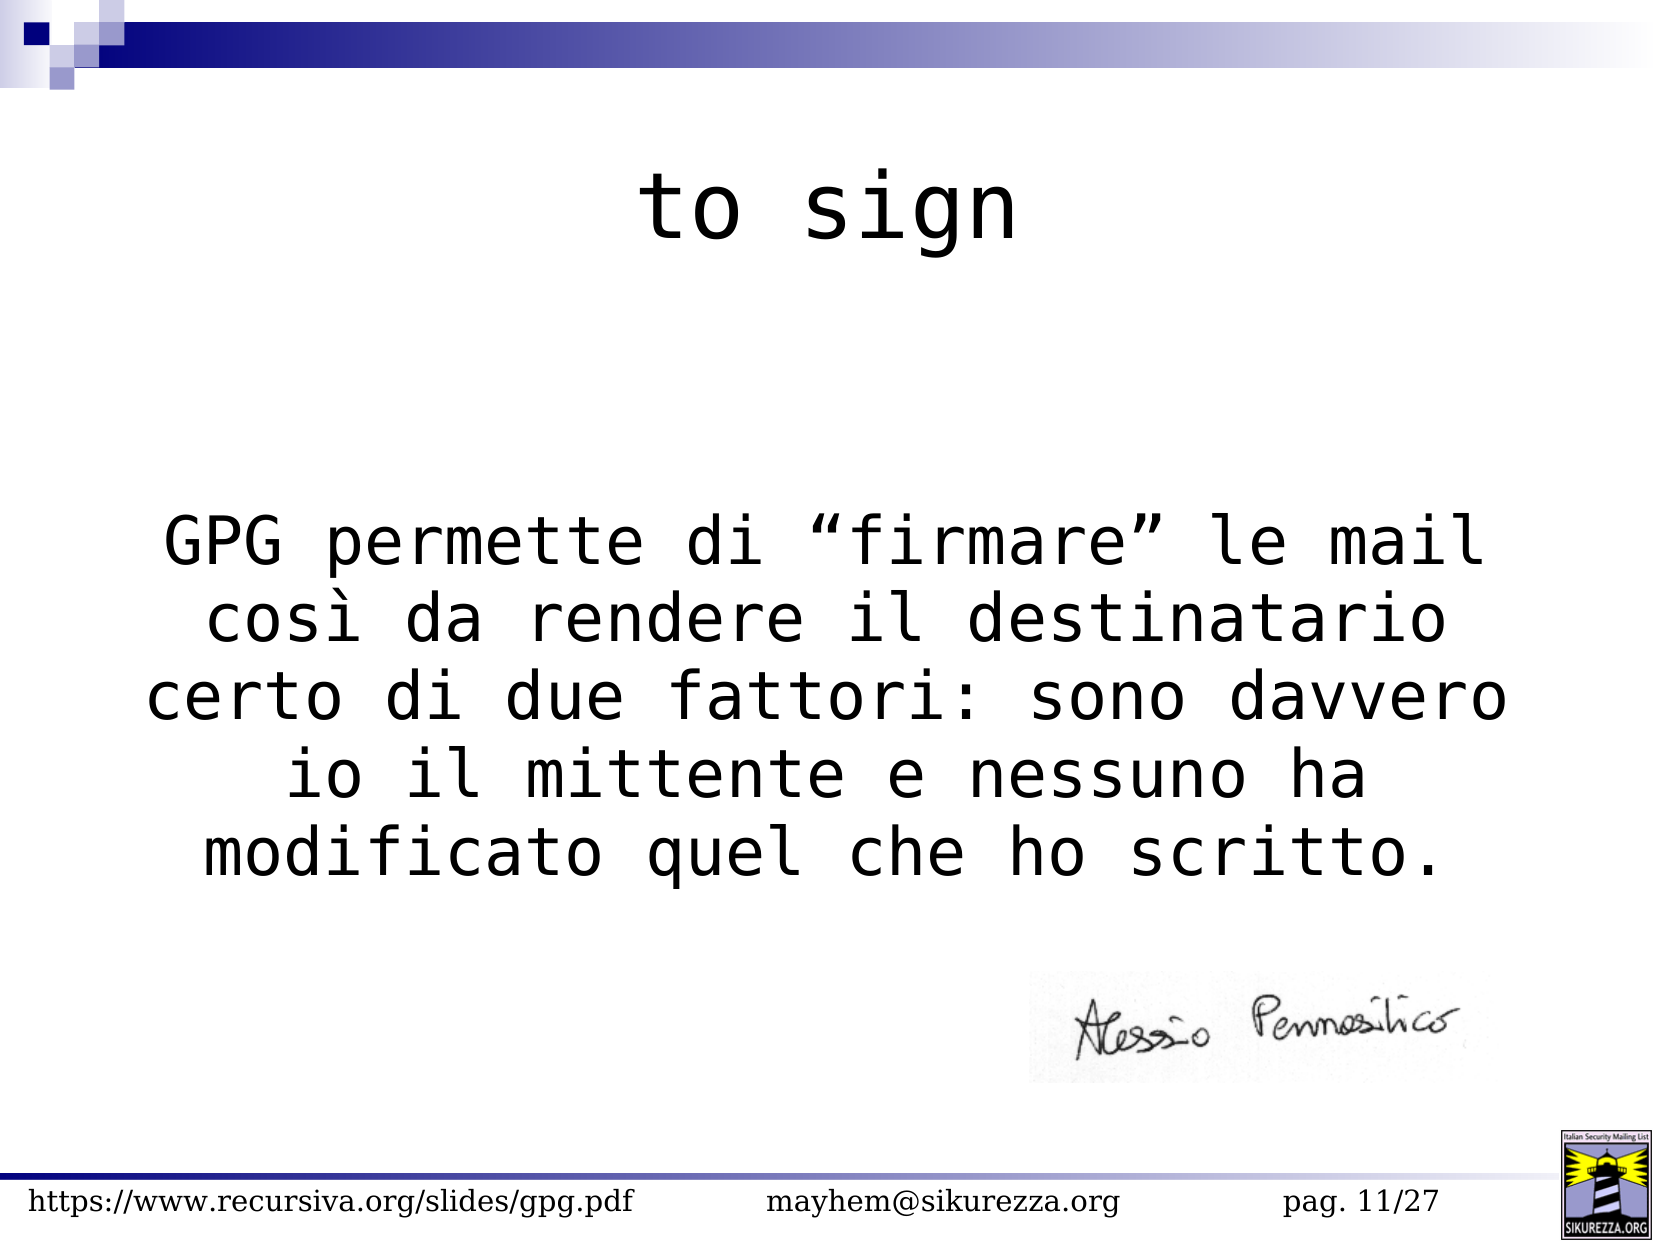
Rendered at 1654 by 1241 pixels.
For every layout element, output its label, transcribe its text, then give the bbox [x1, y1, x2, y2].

title to sign [121, 102, 1534, 311]
picture [1029, 971, 1499, 1083]
subtitle GPG permette di “firmare” le mail così da rendere il destinatario certo di due fattori: sono davvero io il mittente e nessuno ha modificato quel che ho scritto. [121, 344, 1534, 1127]
picture [0, 1128, 1654, 1241]
